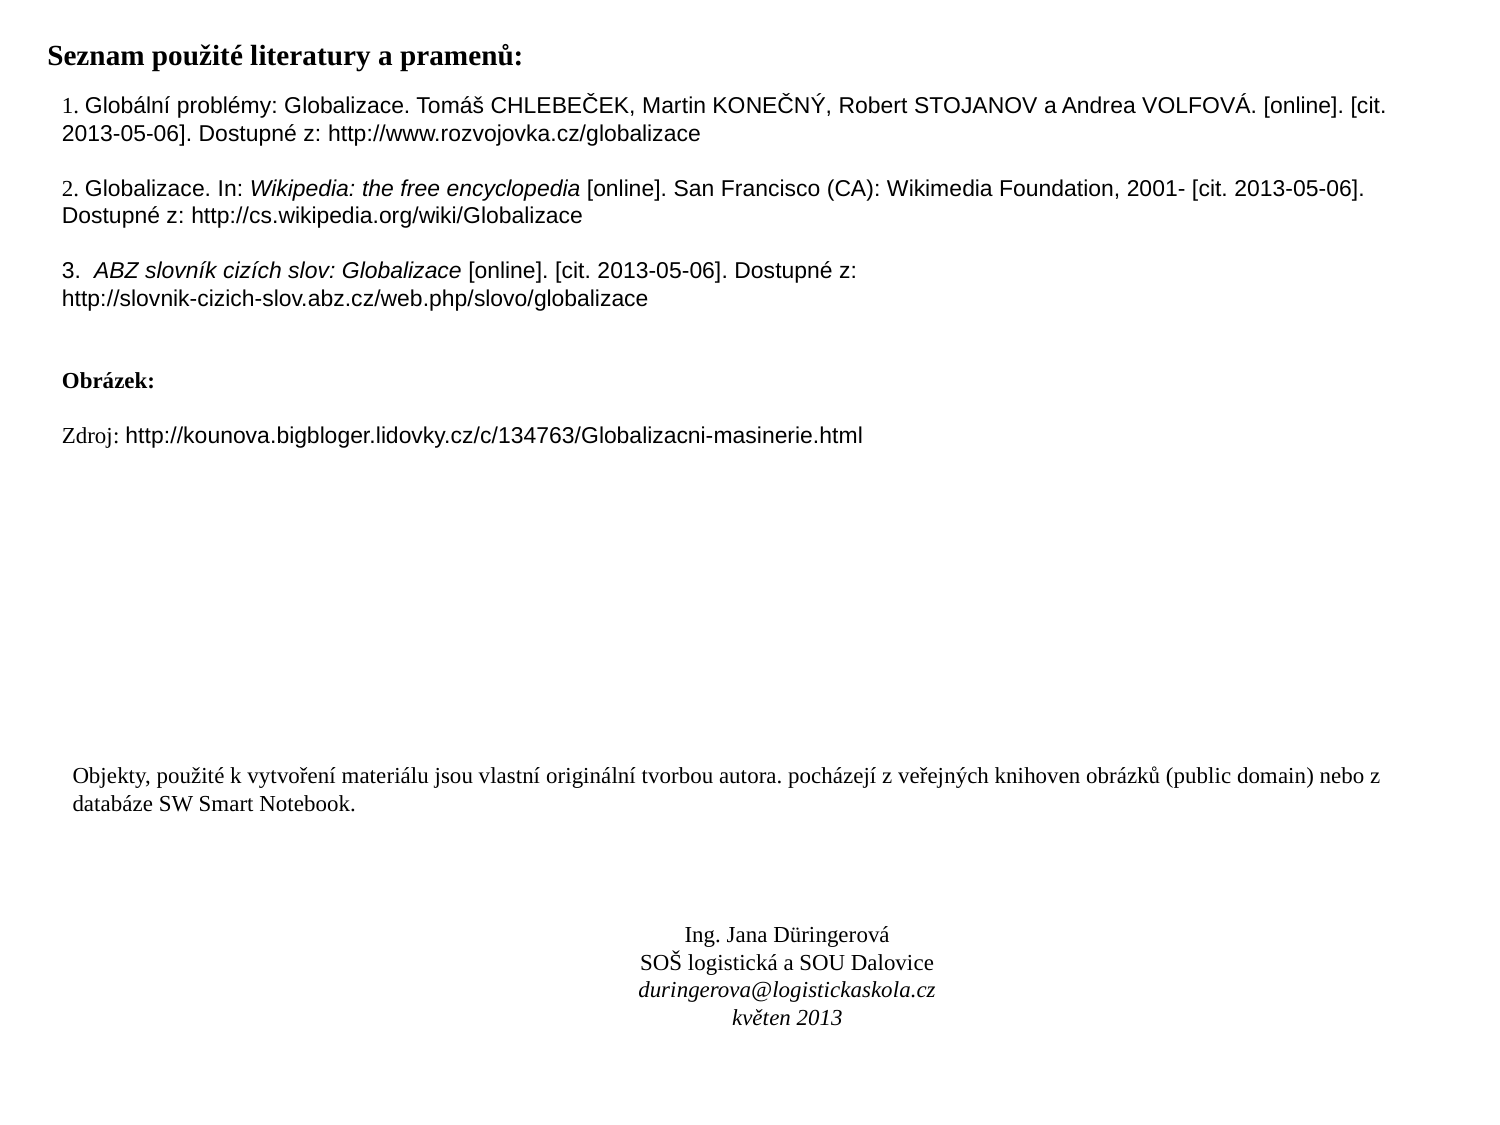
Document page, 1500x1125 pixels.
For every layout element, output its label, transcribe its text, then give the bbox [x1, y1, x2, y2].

text_box Ing. Jana Düringerová SOŠ logistická a SOU Dalovice duringerova@logistickaskola.cz květen 2013 [494, 913, 1080, 1039]
text_box 1. Globální problémy: Globalizace. Tomáš CHLEBEČEK, Martin KONEČNÝ, Robert STOJANOV a Andrea VOLFOVÁ. [online]. [cit. 2013-05-06]. Dostupné z: http://www.rozvojovka.cz/globalizace 2. Globalizace. In: Wikipedia: the free encyclopedia [online]. San Francisco (CA): Wikimedia Foundation, 2001- [cit. 2013-05-06]. Dostupné z: http://cs.wikipedia.org/wiki/Globalizace 3. ABZ slovník cizích slov: Globalizace [online]. [cit. 2013-05-06]. Dostupné z: http://slovnik-cizich-slov.abz.cz/web.php/slovo/globalizace Obrázek: Zdroj: http://kounova.bigbloger.lidovky.cz/c/134763/Globalizacni-masinerie.html [48, 84, 1442, 500]
text_box Objekty, použité k vytvoření materiálu jsou vlastní originální tvorbou autora. pocházejí z veřejných knihoven obrázků (public domain) nebo z databáze SW Smart Notebook. [58, 753, 1442, 823]
text_box Seznam použité literatury a pramenů: [33, 29, 762, 79]
